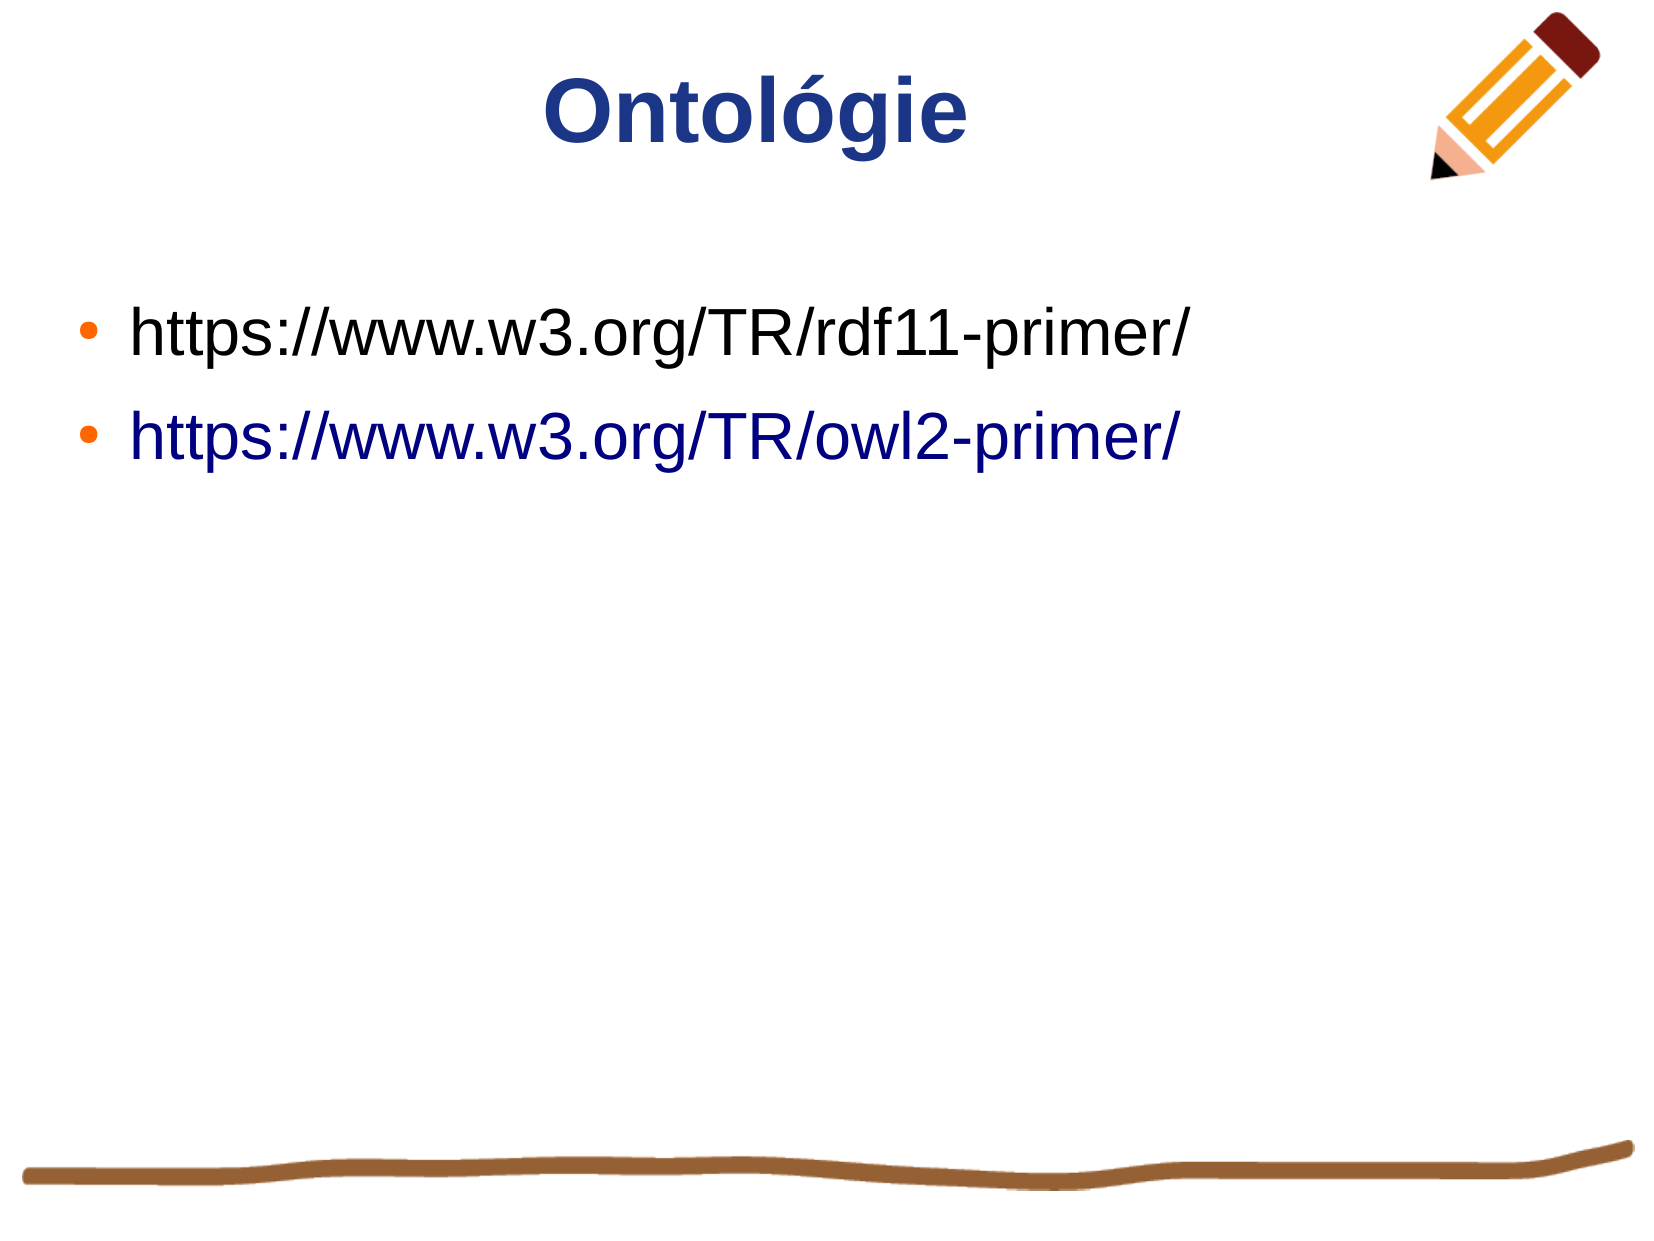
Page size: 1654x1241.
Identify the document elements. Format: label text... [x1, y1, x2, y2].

picture [22, 1140, 1635, 1191]
picture [1430, 12, 1601, 181]
title Ontológie [82, 49, 1430, 172]
list https://www.w3.org/TR/rdf11-primer/ https://www.w3.org/TR/owl2-primer/ [59, 295, 1548, 1127]
